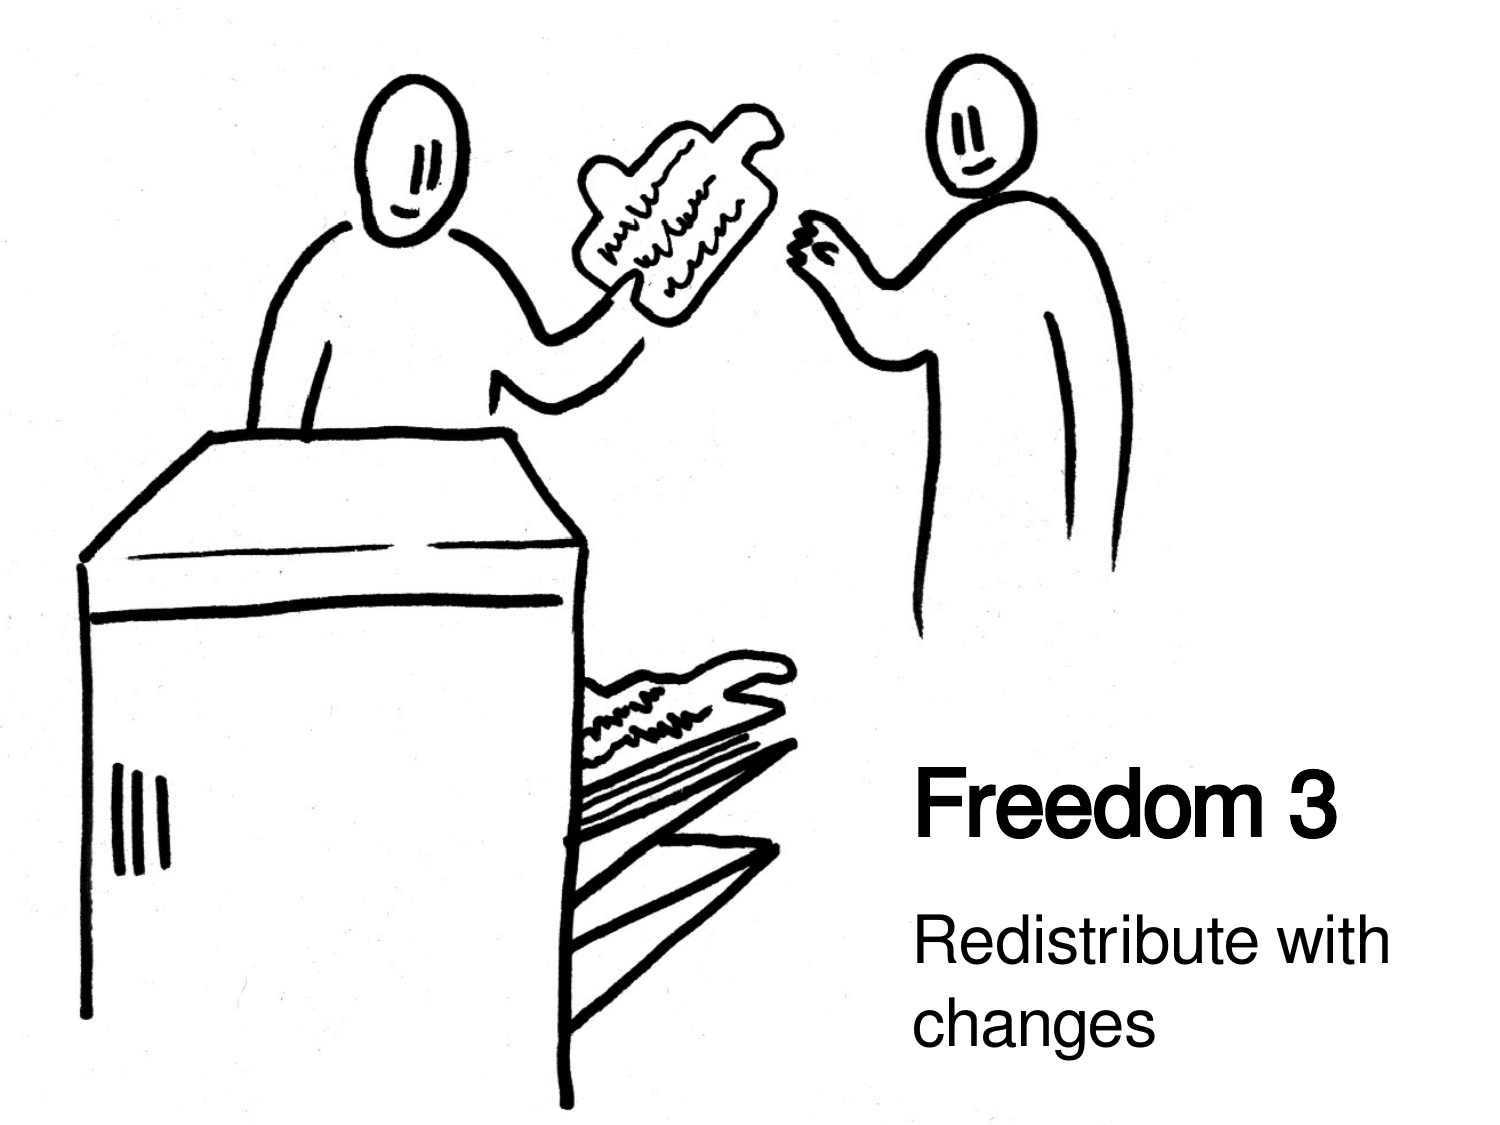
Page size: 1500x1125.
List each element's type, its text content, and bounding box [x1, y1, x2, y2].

text_box Freedom 3 Redistribute with changes [897, 744, 1500, 1125]
picture [0, 0, 1195, 1125]
